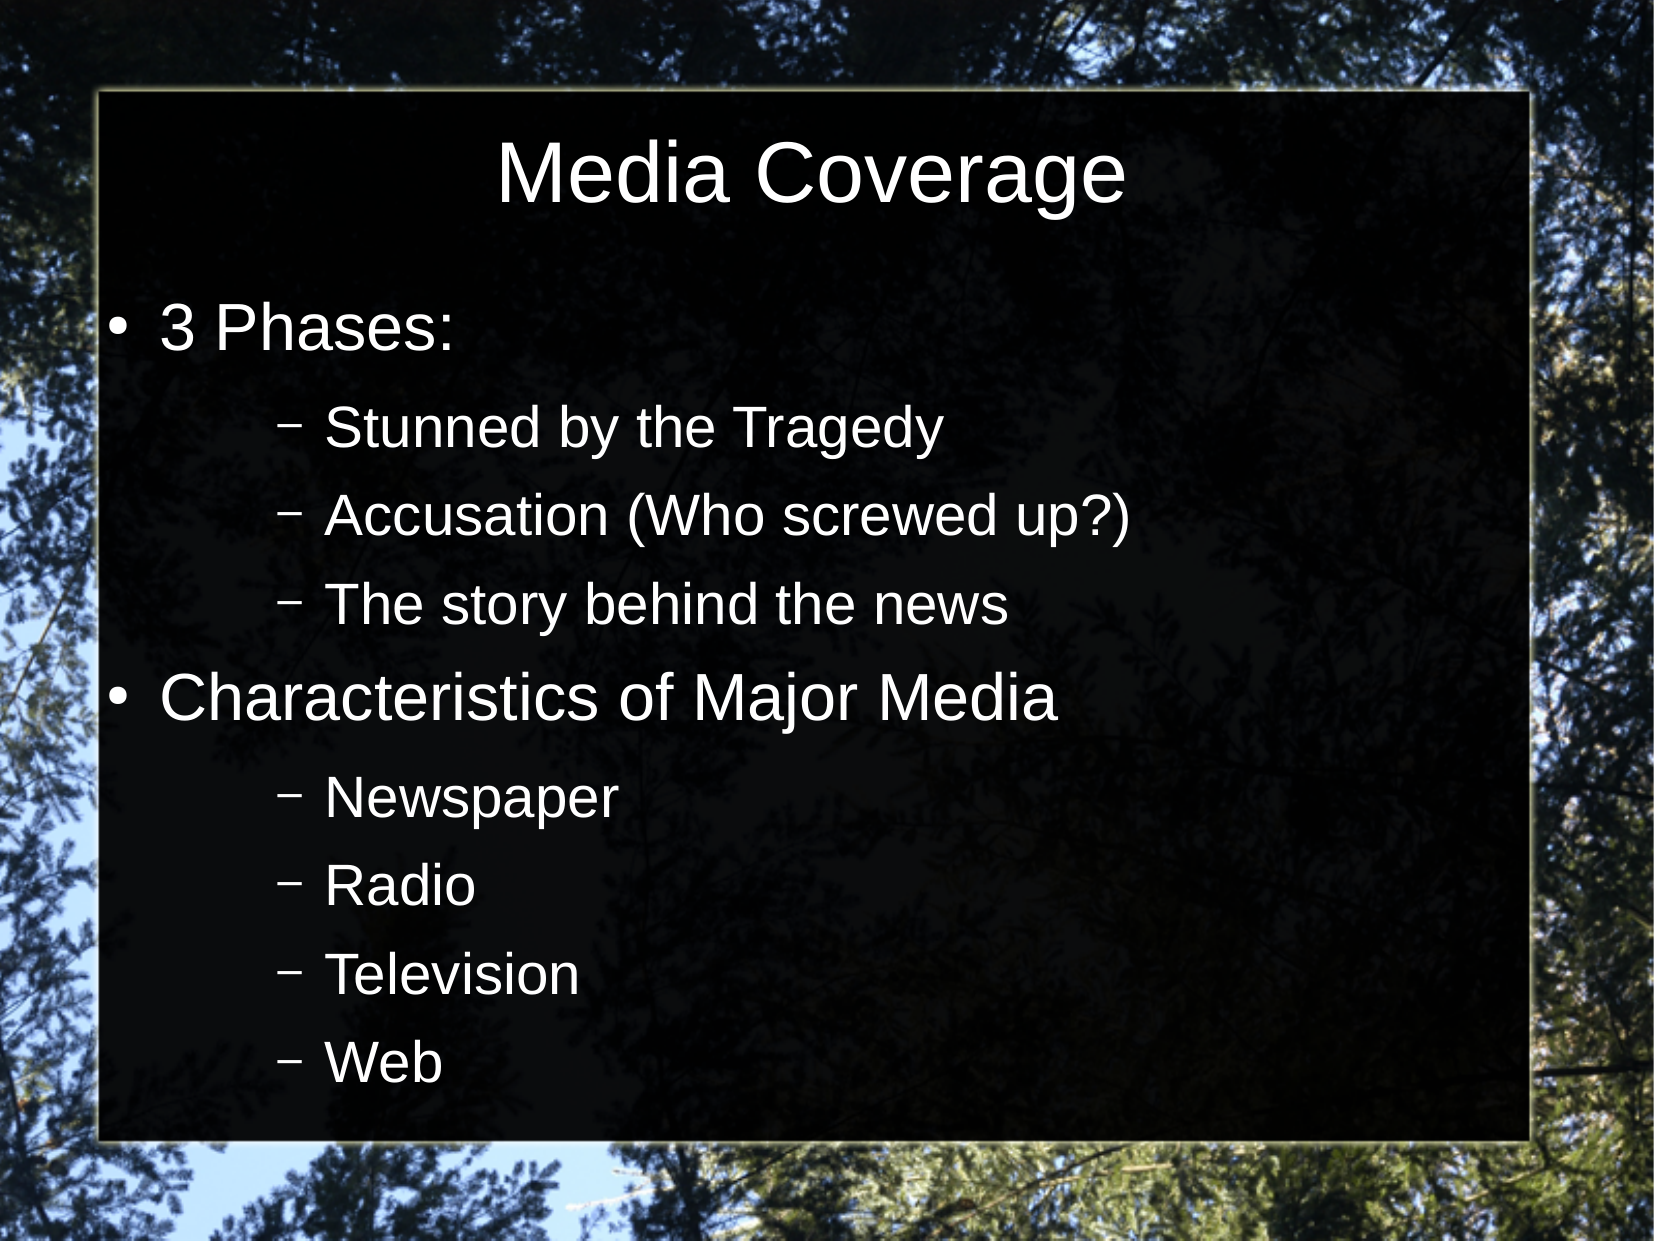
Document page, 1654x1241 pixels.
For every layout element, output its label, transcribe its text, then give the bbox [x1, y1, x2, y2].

title Media Coverage [88, 88, 1536, 257]
picture [0, 0, 1654, 1241]
list 3 Phases: Stunned by the Tragedy Accusation (Who screwed up?) The story behind the news Characteristics of Major Media Newspaper Radio Television Web [88, 290, 1536, 1096]
